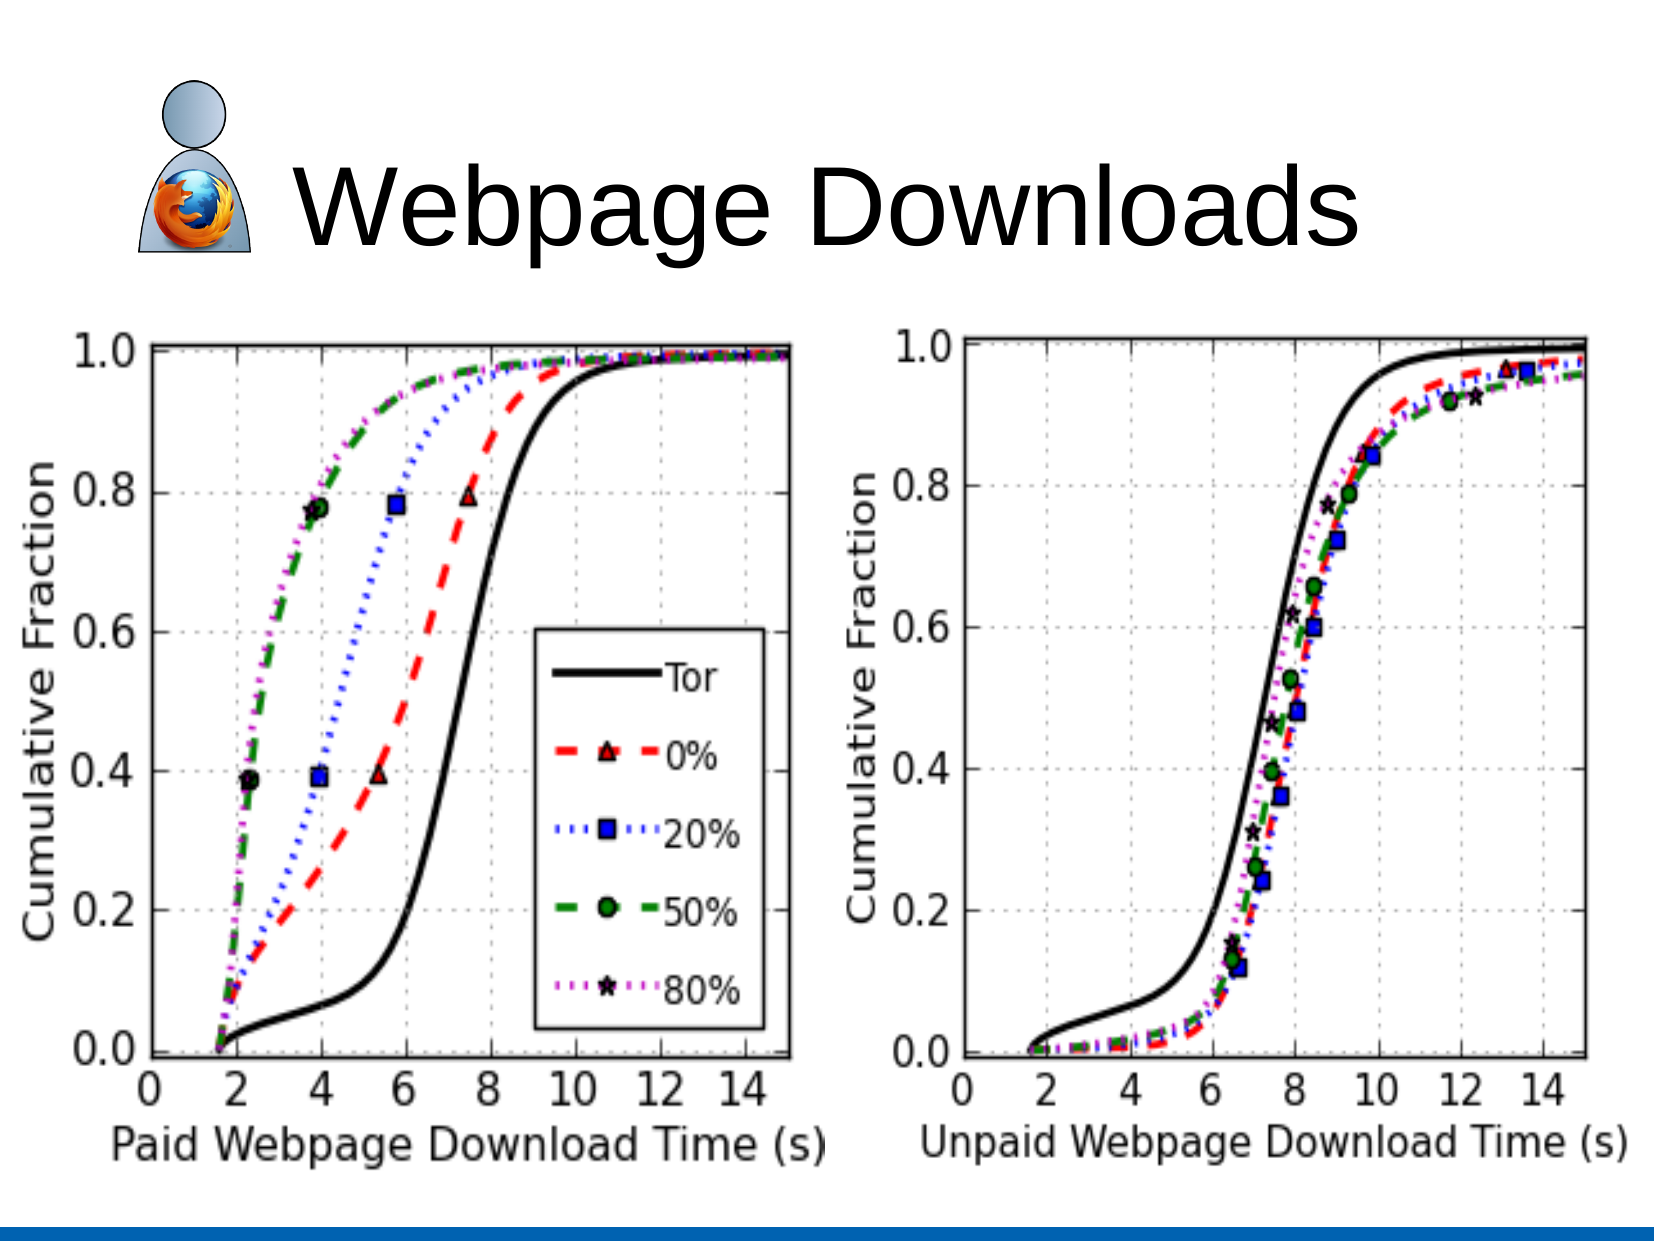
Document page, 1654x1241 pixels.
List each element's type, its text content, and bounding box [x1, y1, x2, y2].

title Webpage Downloads [121, 102, 1533, 311]
picture [8, 290, 825, 1176]
picture [831, 311, 1632, 1177]
picture [138, 80, 251, 256]
